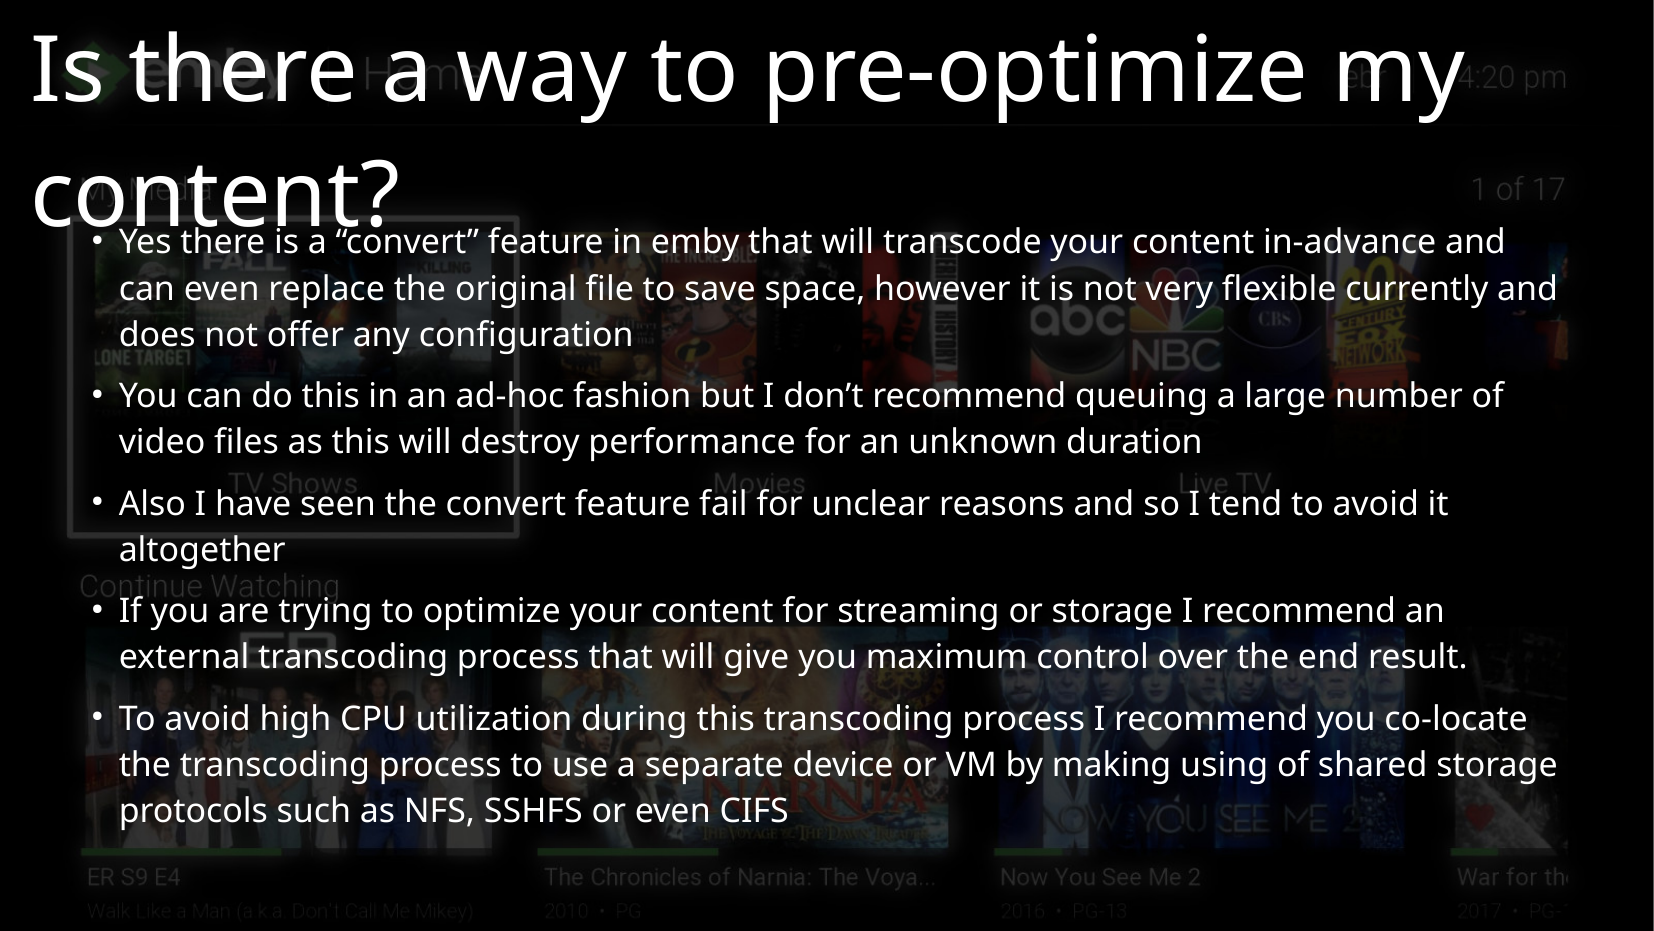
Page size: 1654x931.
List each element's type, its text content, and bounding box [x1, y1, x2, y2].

title Is there a way to pre-optimize my content? [30, 75, 1595, 182]
picture [0, 0, 1654, 931]
list Yes there is a “convert” feature in emby that will transcode your content in-advance and can even replace the original file to save space, however it is not very flexible currently and does not offer any configuration You can do this in an ad-hoc fashion but I don’t recommend queuing a large number of video files as this will destroy performance for an unknown duration Also I have seen the convert feature fail for unclear reasons and so I tend to avoid it altogether If you are trying to optimize your content for streaming or storage I recommend an external transcoding process that will give you maximum control over the end result. To avoid high CPU utilization during this transcoding process I recommend you co-locate the transcoding process to use a separate device or VM by making using of shared storage protocols such as NFS, SSHFS or even CIFS [82, 217, 1571, 841]
